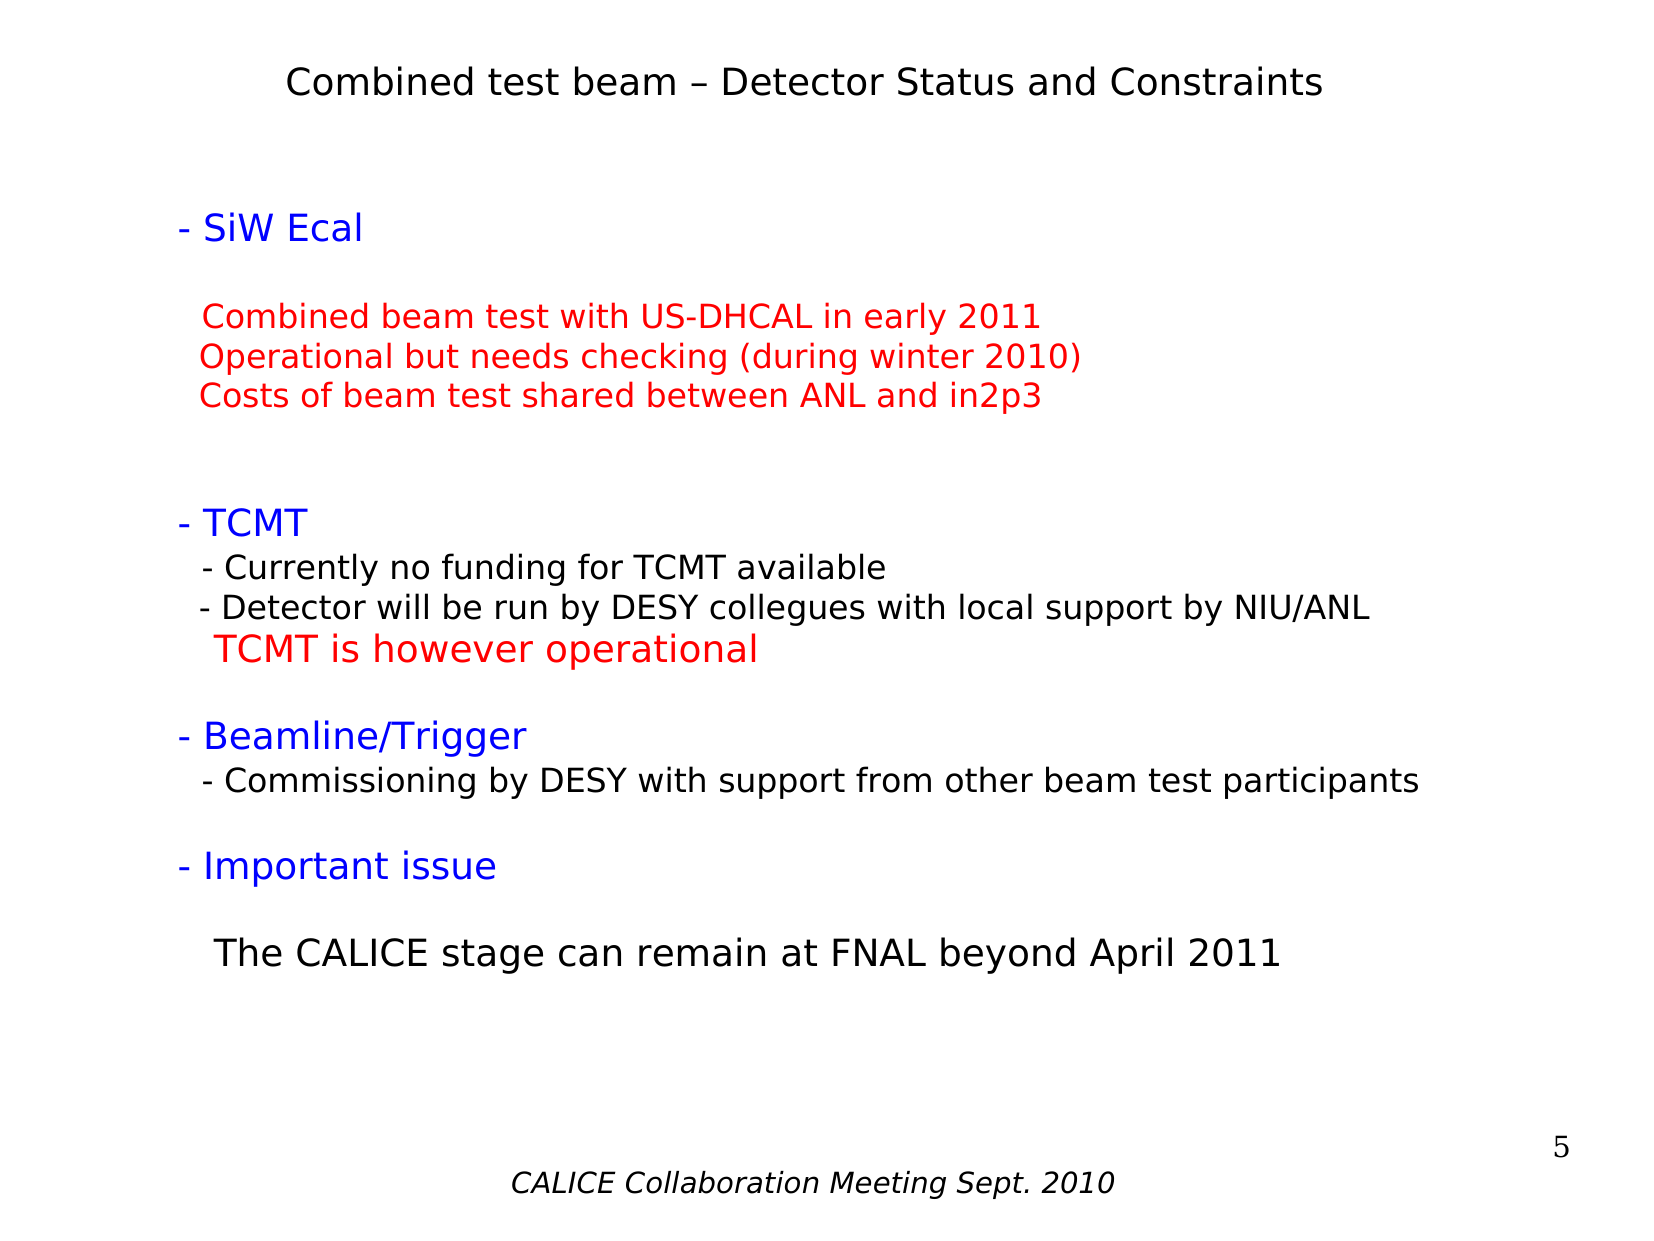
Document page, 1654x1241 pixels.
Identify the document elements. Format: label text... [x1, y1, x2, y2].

text_box - SiW Ecal Combined beam test with US-DHCAL in early 2011 Operational but needs checking (during winter 2010) Costs of beam test shared between ANL and in2p3 - TCMT - Currently no funding for TCMT available - Detector will be run by DESY collegues with local support by NIU/ANL TCMT is however operational - Beamline/Trigger - Commissioning by DESY with support from other beam test participants - Important issue The CALICE stage can remain at FNAL beyond April 2011 [162, 199, 1437, 1071]
text_box Combined test beam – Detector Status and Constraints [270, 53, 1352, 112]
